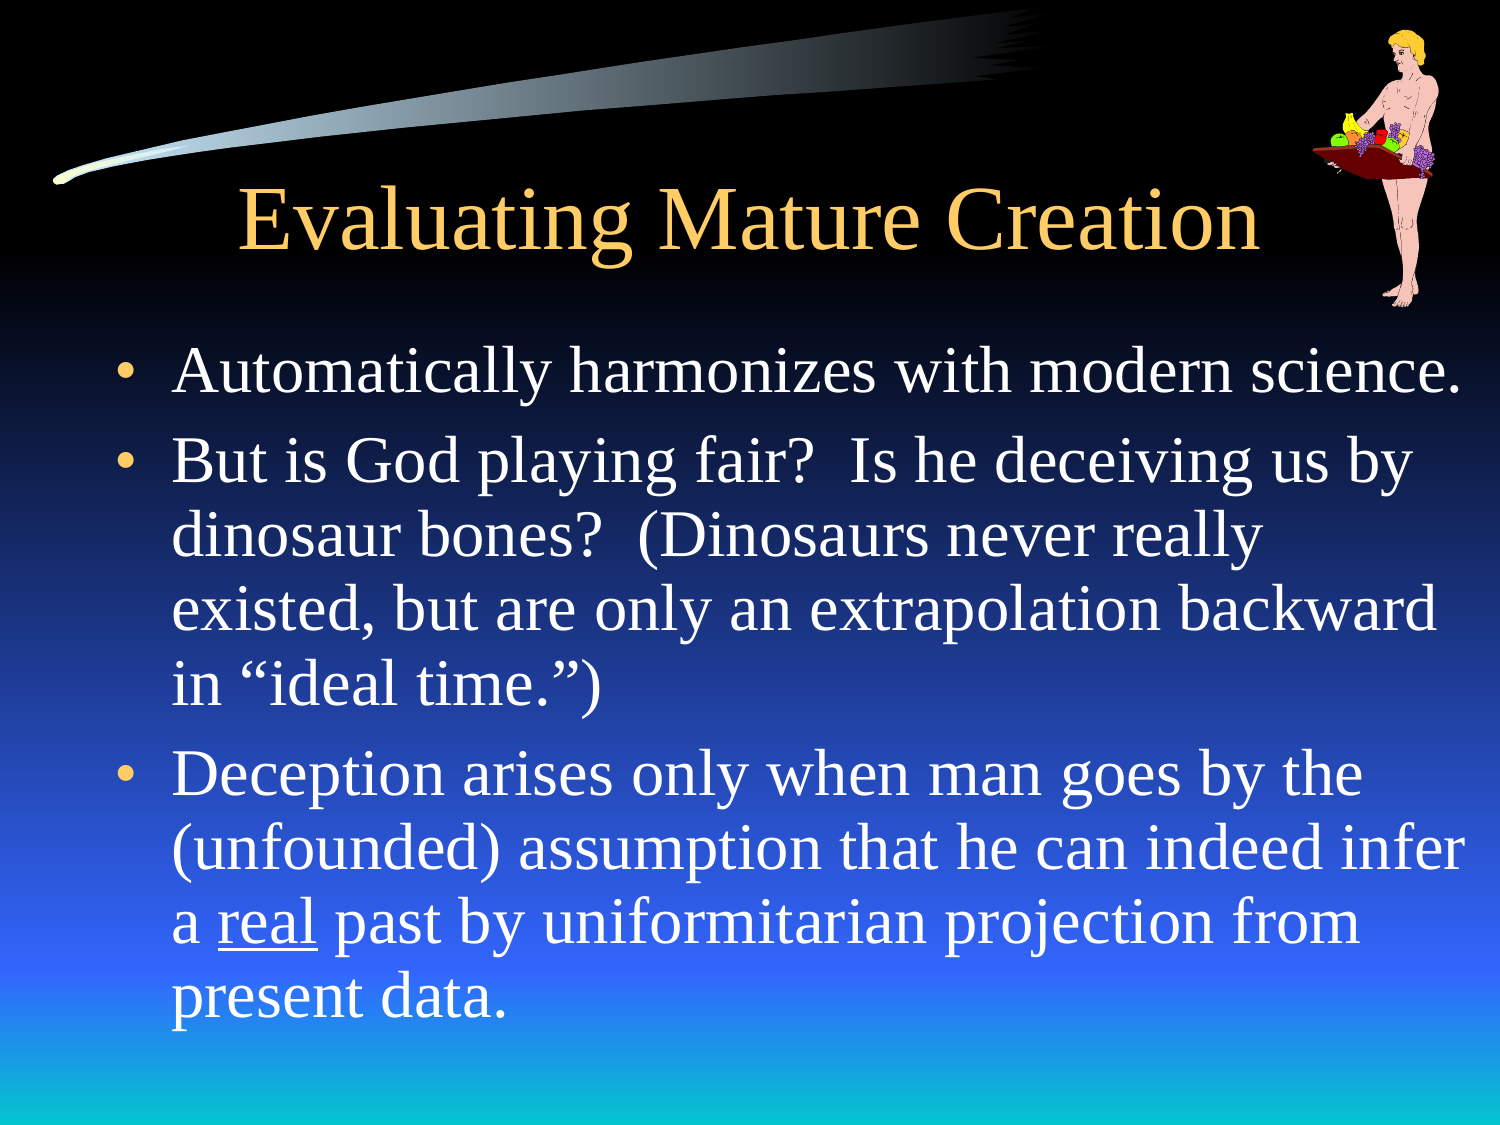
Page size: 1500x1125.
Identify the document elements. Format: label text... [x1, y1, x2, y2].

title Evaluating Mature Creation [112, 124, 1388, 313]
list Automatically harmonizes with modern science. But is God playing fair? Is he deceiving us by dinosaur bones? (Dinosaurs never really existed, but are only an extrapolation backward in “ideal time.”) Deception arises only when man goes by the (unfounded) assumption that he can indeed infer a real past by uniformitarian projection from present data. [99, 324, 1488, 1125]
chart [1312, 29, 1440, 308]
